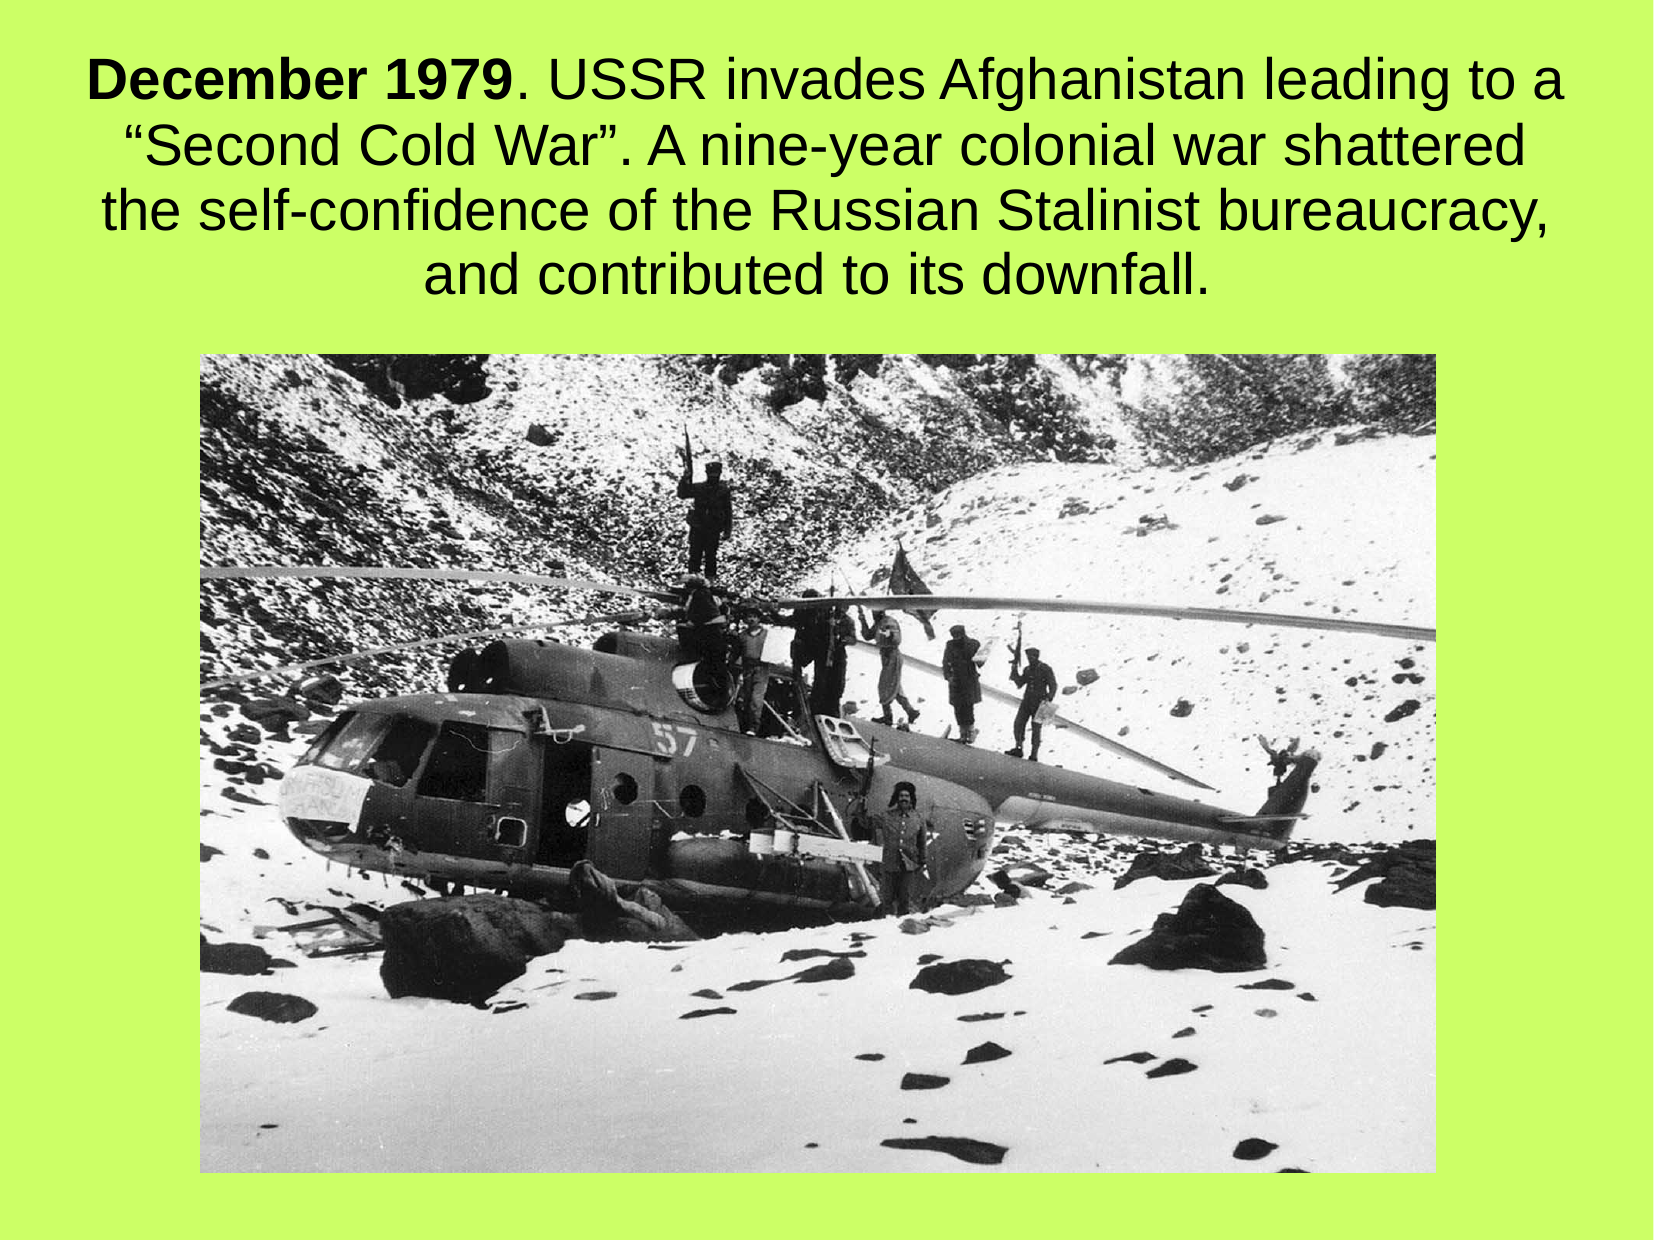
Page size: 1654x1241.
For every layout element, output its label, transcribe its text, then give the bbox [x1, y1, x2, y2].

picture [200, 354, 1436, 1173]
title December 1979. USSR invades Afghanistan leading to a “Second Cold War”. A nine-year colonial war shattered the self-confidence of the Russian Stalinist bureaucracy, and contributed to its downfall. [82, 47, 1571, 308]
